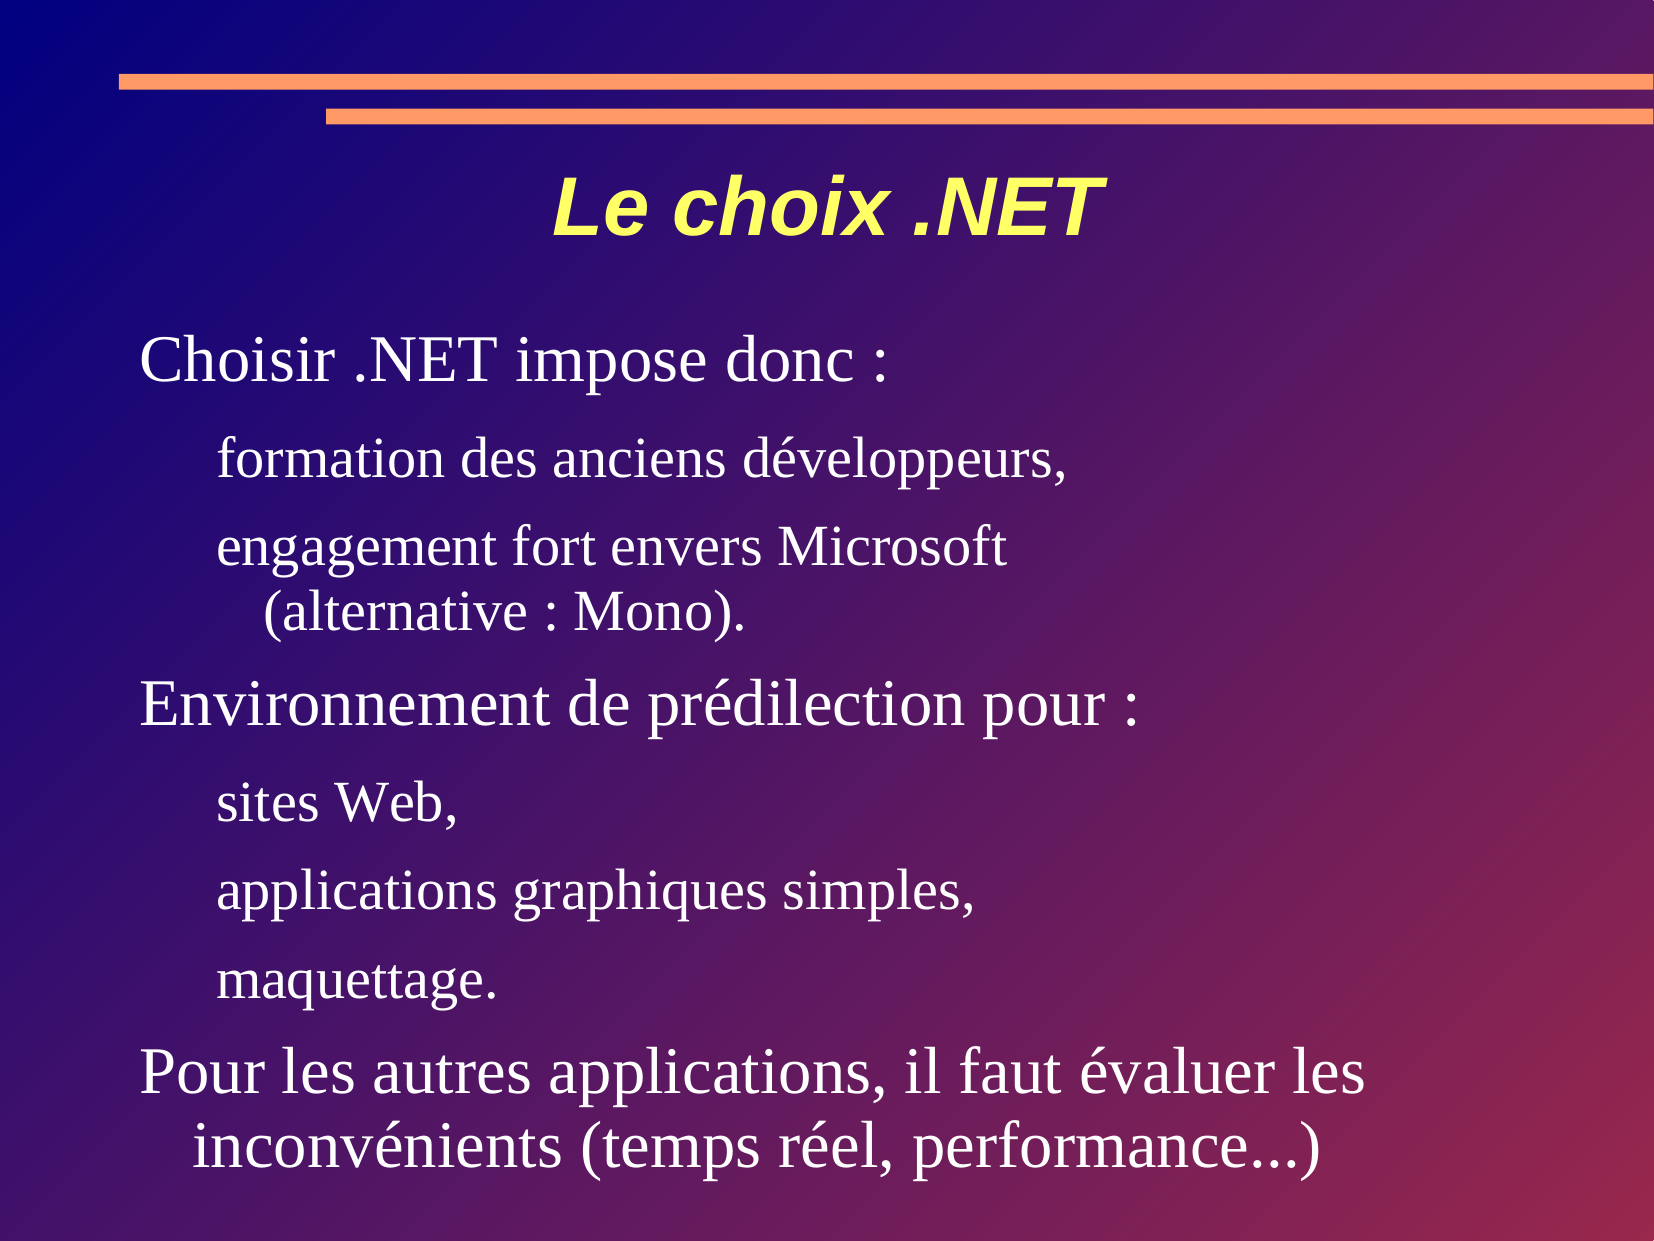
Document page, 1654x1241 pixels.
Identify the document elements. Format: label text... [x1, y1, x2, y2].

list Choisir .NET impose donc : formation des anciens développeurs, engagement fort envers Microsoft (alternative : Mono). Environnement de prédilection pour : sites Web, applications graphiques simples, maquettage. Pour les autres applications, il faut évaluer les inconvénients (temps réel, performance...) [121, 321, 1534, 1189]
title Le choix .NET [121, 102, 1534, 311]
